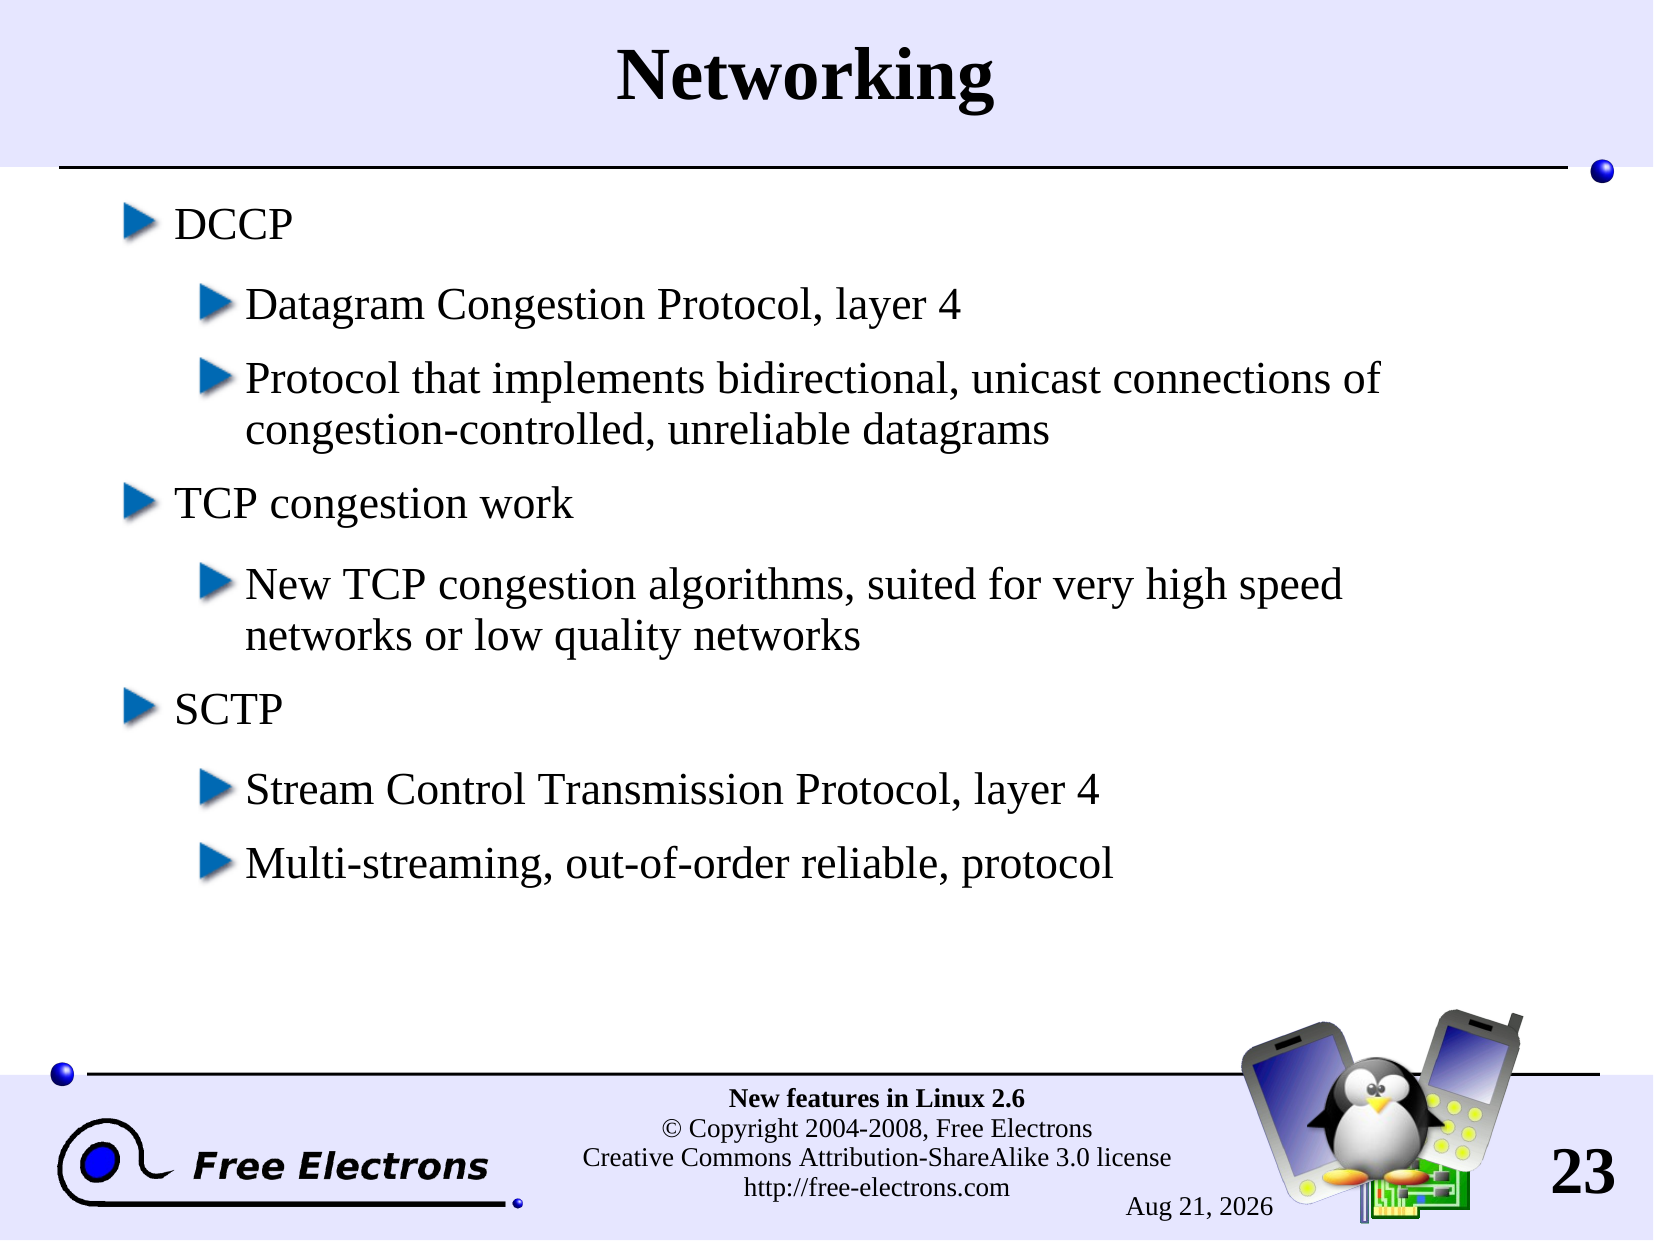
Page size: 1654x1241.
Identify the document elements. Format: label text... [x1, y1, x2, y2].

picture [1225, 1007, 1538, 1241]
list DCCP Datagram Congestion Protocol, layer 4 Protocol that implements bidirectional, unicast connections of congestion-controlled, unreliable datagrams TCP congestion work New TCP congestion algorithms, suited for very high speed networks or low quality networks SCTP Stream Control Transmission Protocol, layer 4 Multi-streaming, out-of-order reliable, protocol [103, 198, 1516, 1049]
picture [50, 1107, 527, 1216]
title Networking [60, 25, 1551, 124]
